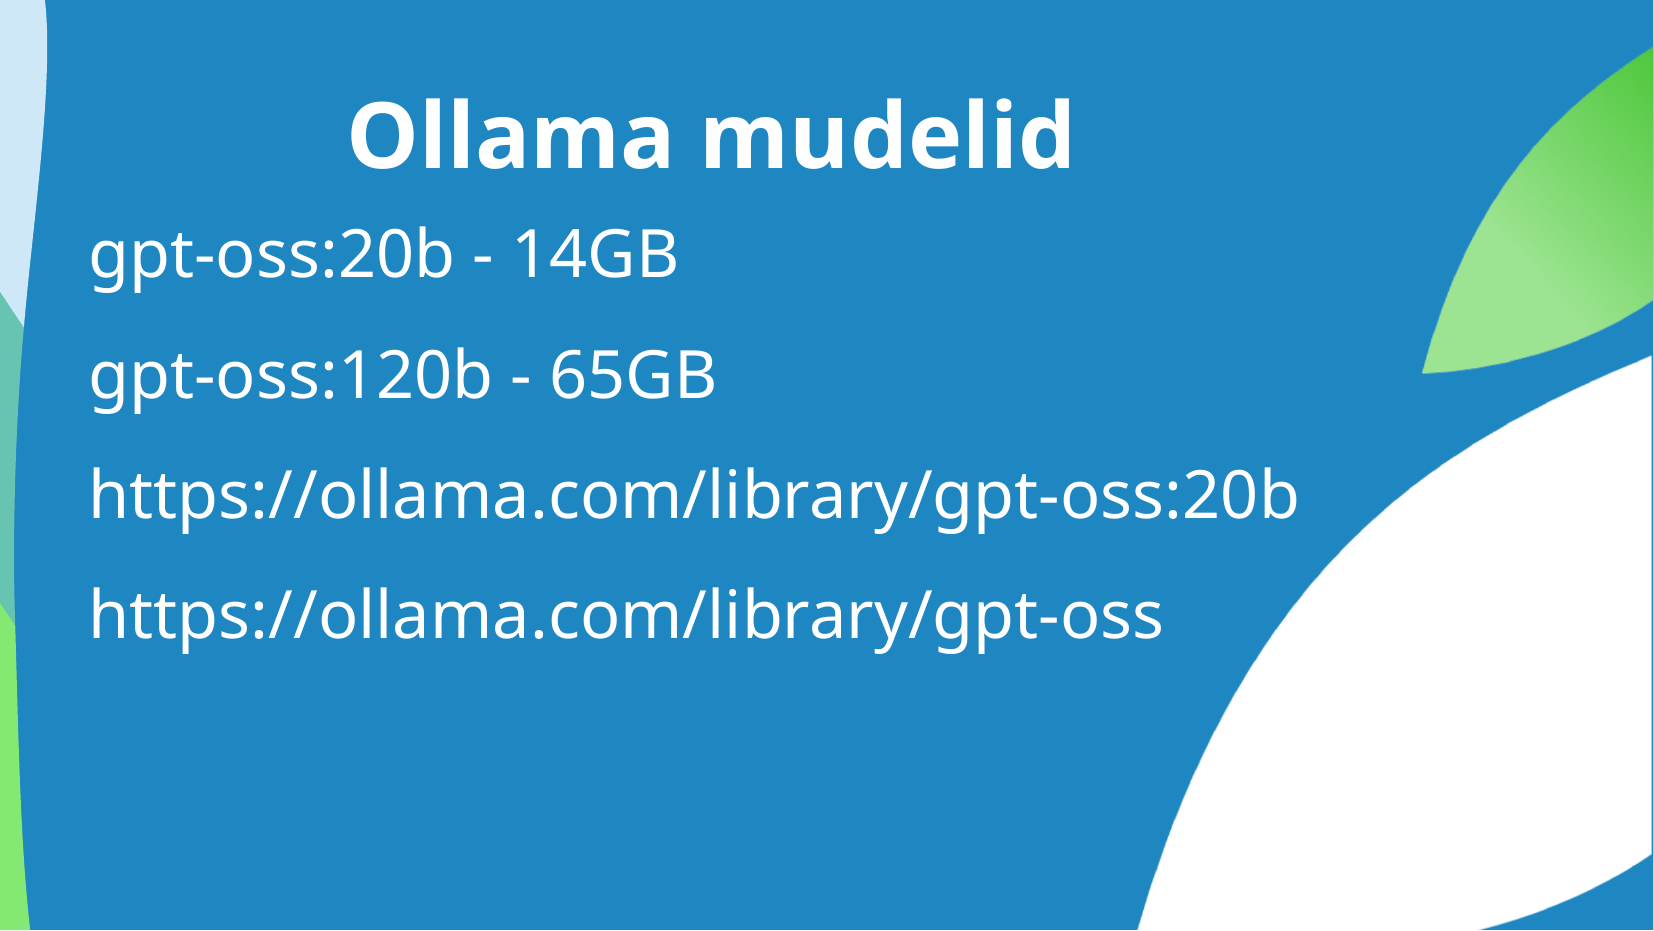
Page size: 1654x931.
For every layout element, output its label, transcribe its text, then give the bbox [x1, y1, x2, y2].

title Ollama mudelid [88, 59, 1335, 206]
list gpt-oss:20b - 14GB gpt-oss:120b - 65GB https://ollama.com/library/gpt-oss:20b https://ollama.com/library/gpt-oss [88, 206, 1418, 768]
picture [1138, 47, 1654, 931]
